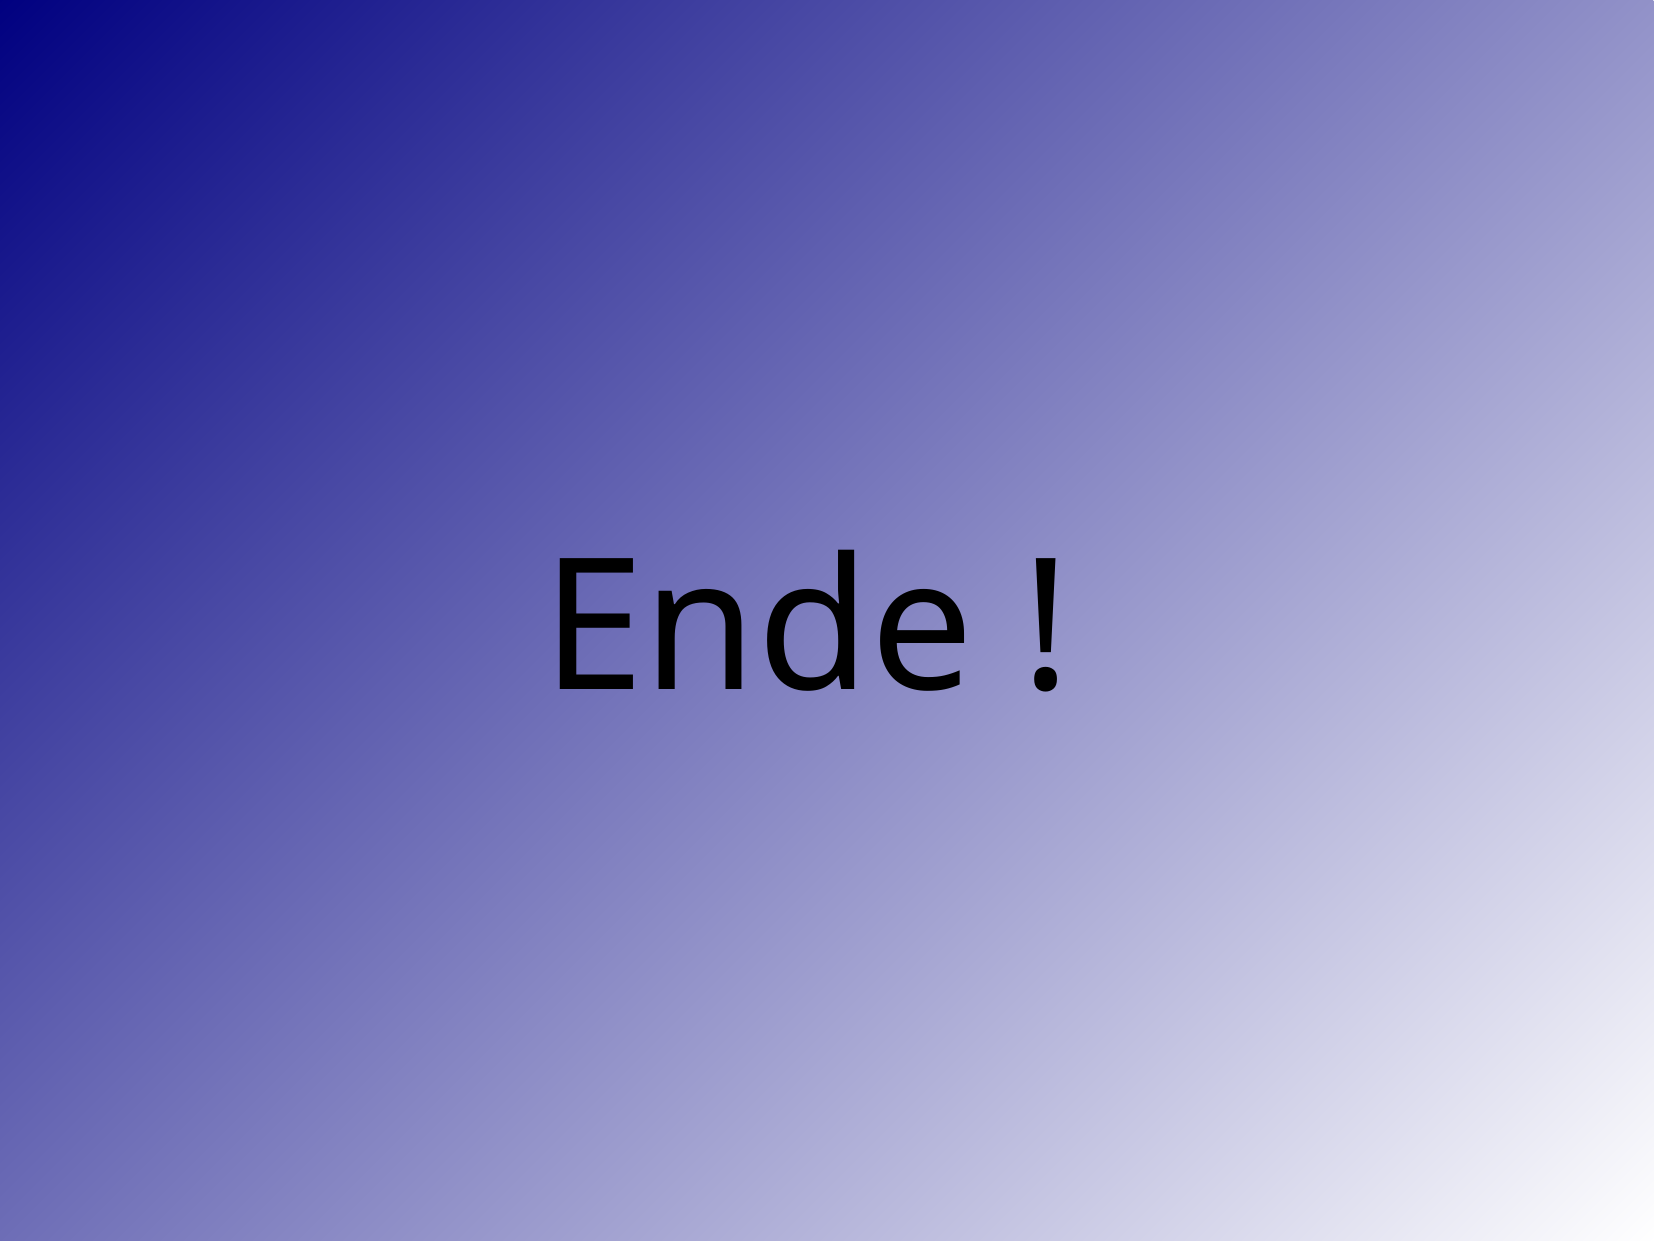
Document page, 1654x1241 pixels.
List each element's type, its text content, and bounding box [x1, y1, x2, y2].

text_box Ende ! [527, 485, 1563, 709]
